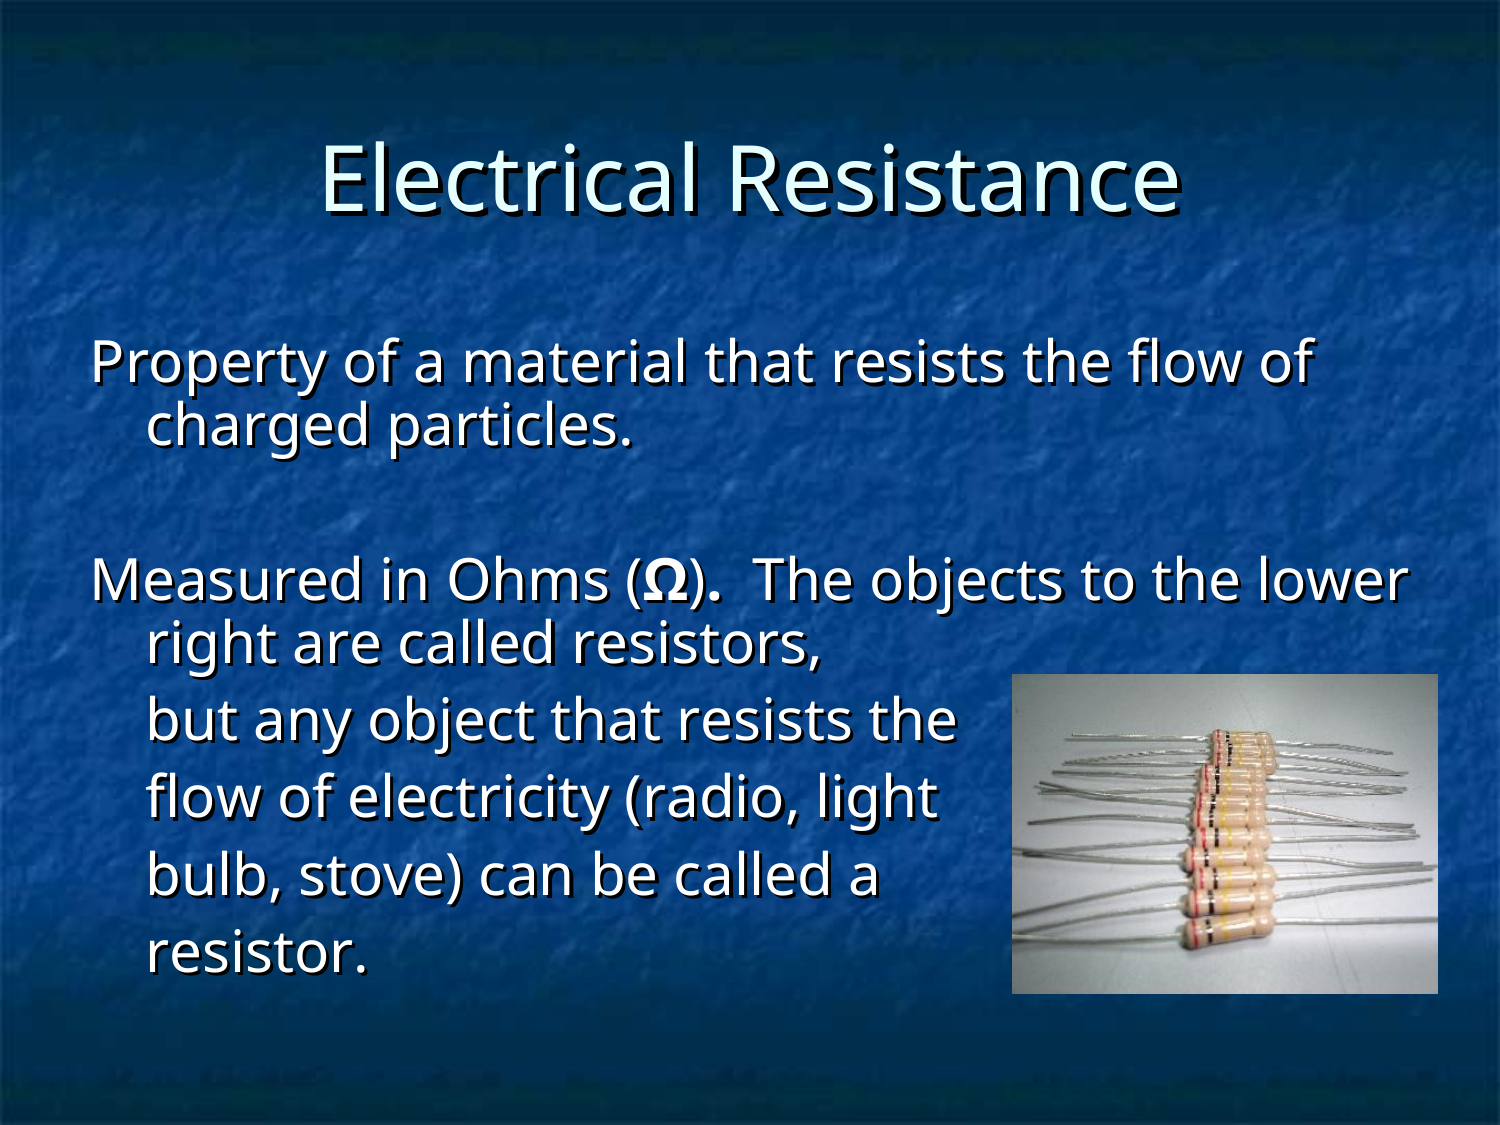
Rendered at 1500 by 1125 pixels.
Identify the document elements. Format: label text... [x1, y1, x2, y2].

title Electrical Resistance [75, 62, 1426, 288]
list Property of a material that resists the flow of charged particles. Measured in Ohms (Ω). The objects to the lower right are called resistors, but any object that resists the flow of electricity (radio, light bulb, stove) can be called a resistor. [74, 324, 1450, 1050]
picture [0, 0, 1500, 1125]
